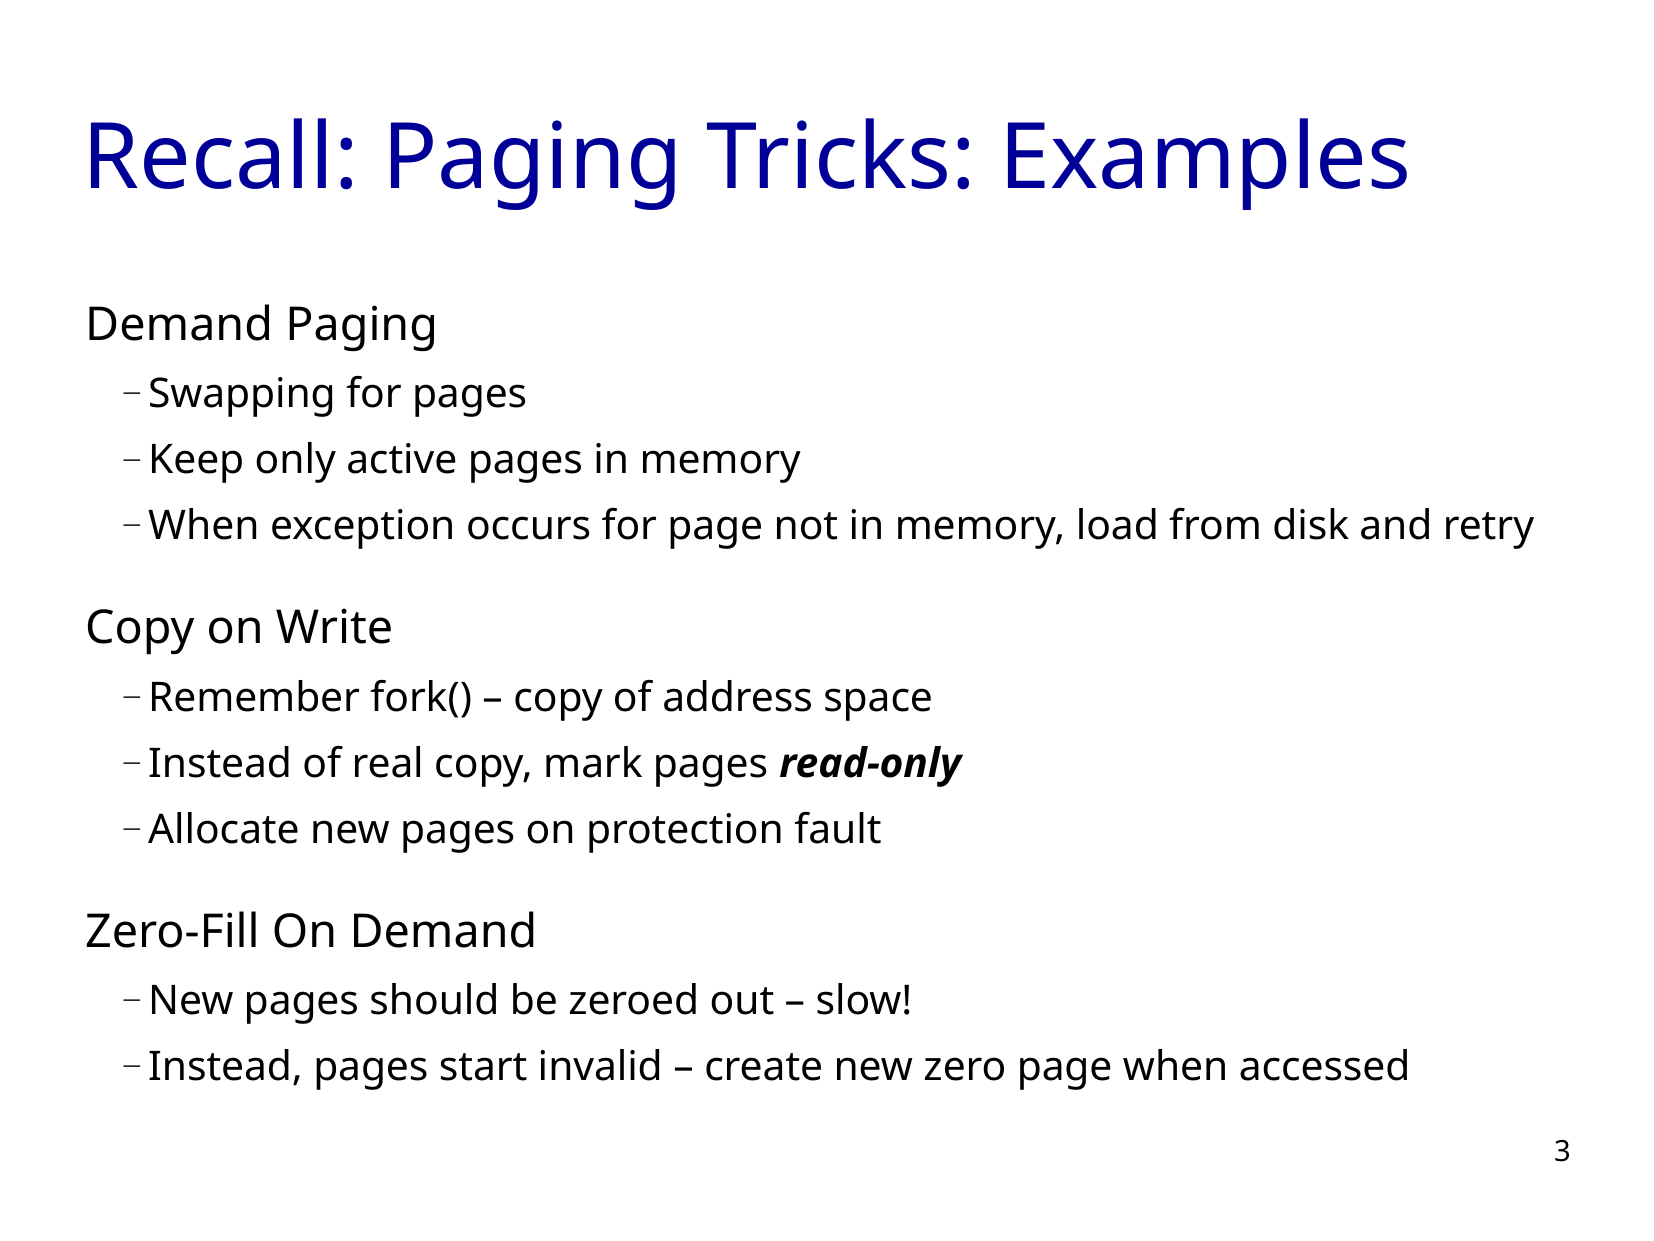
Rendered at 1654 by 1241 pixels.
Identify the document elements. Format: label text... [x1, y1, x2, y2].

list Demand Paging Swapping for pages Keep only active pages in memory When exception occurs for page not in memory, load from disk and retry Copy on Write Remember fork() – copy of address space Instead of real copy, mark pages read-only Allocate new pages on protection fault Zero-Fill On Demand New pages should be zeroed out – slow! Instead, pages start invalid – create new zero page when accessed [60, 290, 1571, 1096]
title Recall: Paging Tricks: Examples [82, 49, 1571, 257]
